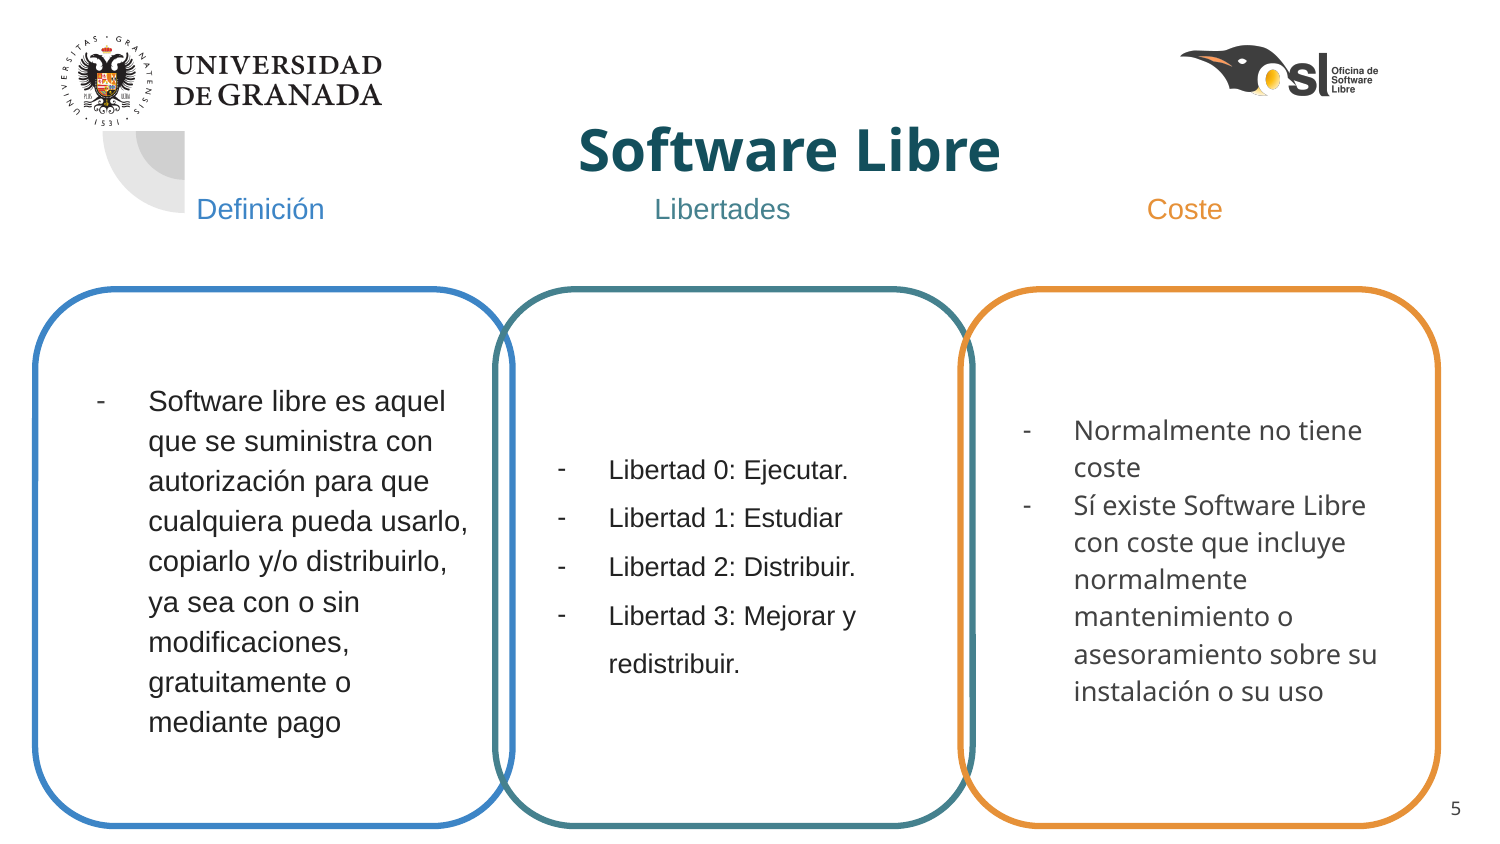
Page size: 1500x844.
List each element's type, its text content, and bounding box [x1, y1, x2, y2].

text_box Definición [86, 182, 436, 273]
text_box Coste [998, 182, 1372, 273]
title Software Libre [213, 98, 1368, 263]
picture [1176, 25, 1404, 115]
slide_number <número> [1386, 777, 1477, 842]
text_box Libertad 0: Ejecutar. Libertad 1: Estudiar Libertad 2: Distribuir. Libertad 3: Mejorar y redistribuir. [495, 289, 967, 827]
text_box Software libre es aquel que se suministra con autorización para que cualquiera pueda usarlo, copiarlo y/o distribuirlo, ya sea con o sin modificaciones, gratuitamente o mediante pago [35, 289, 504, 827]
text_box Libertades [536, 182, 910, 271]
text_box Normalmente no tiene coste Sí existe Software Libre con coste que incluye normalmente mantenimiento o asesoramiento sobre su instalación o su uso [960, 289, 1438, 827]
picture [61, 36, 382, 126]
